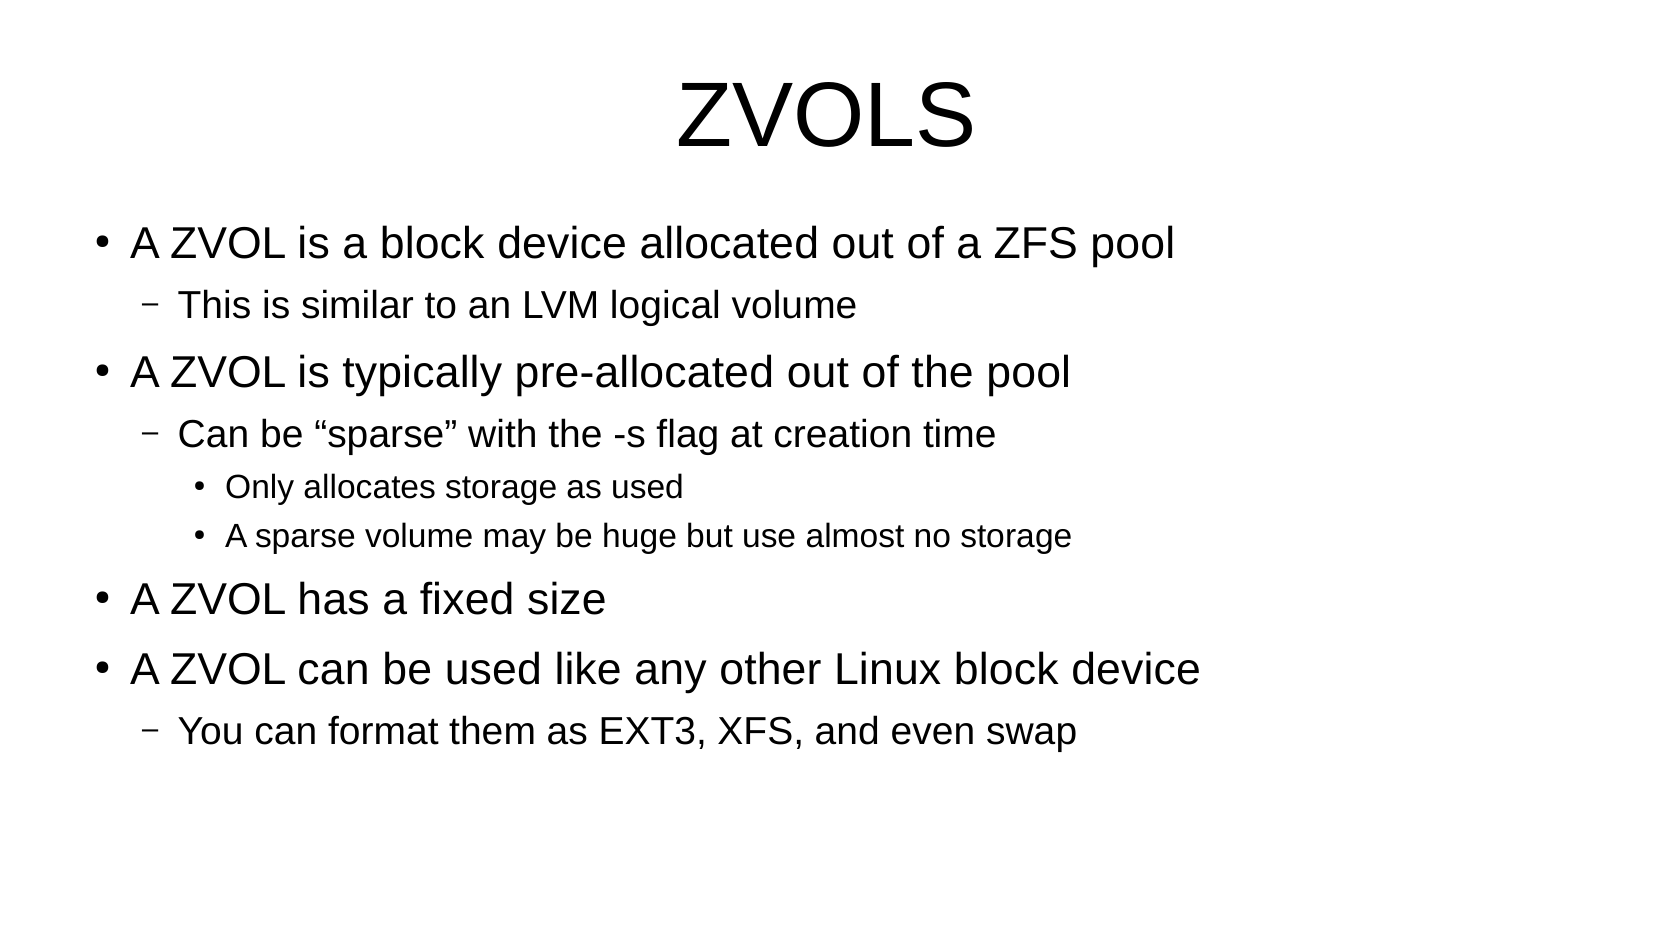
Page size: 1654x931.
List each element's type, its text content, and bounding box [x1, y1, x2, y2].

title ZVOLS [82, 37, 1571, 193]
list A ZVOL is a block device allocated out of a ZFS pool This is similar to an LVM logical volume A ZVOL is typically pre-allocated out of the pool Can be “sparse” with the -s flag at creation time Only allocates storage as used A sparse volume may be huge but use almost no storage A ZVOL has a fixed size A ZVOL can be used like any other Linux block device You can format them as EXT3, XFS, and even swap [82, 217, 1571, 758]
